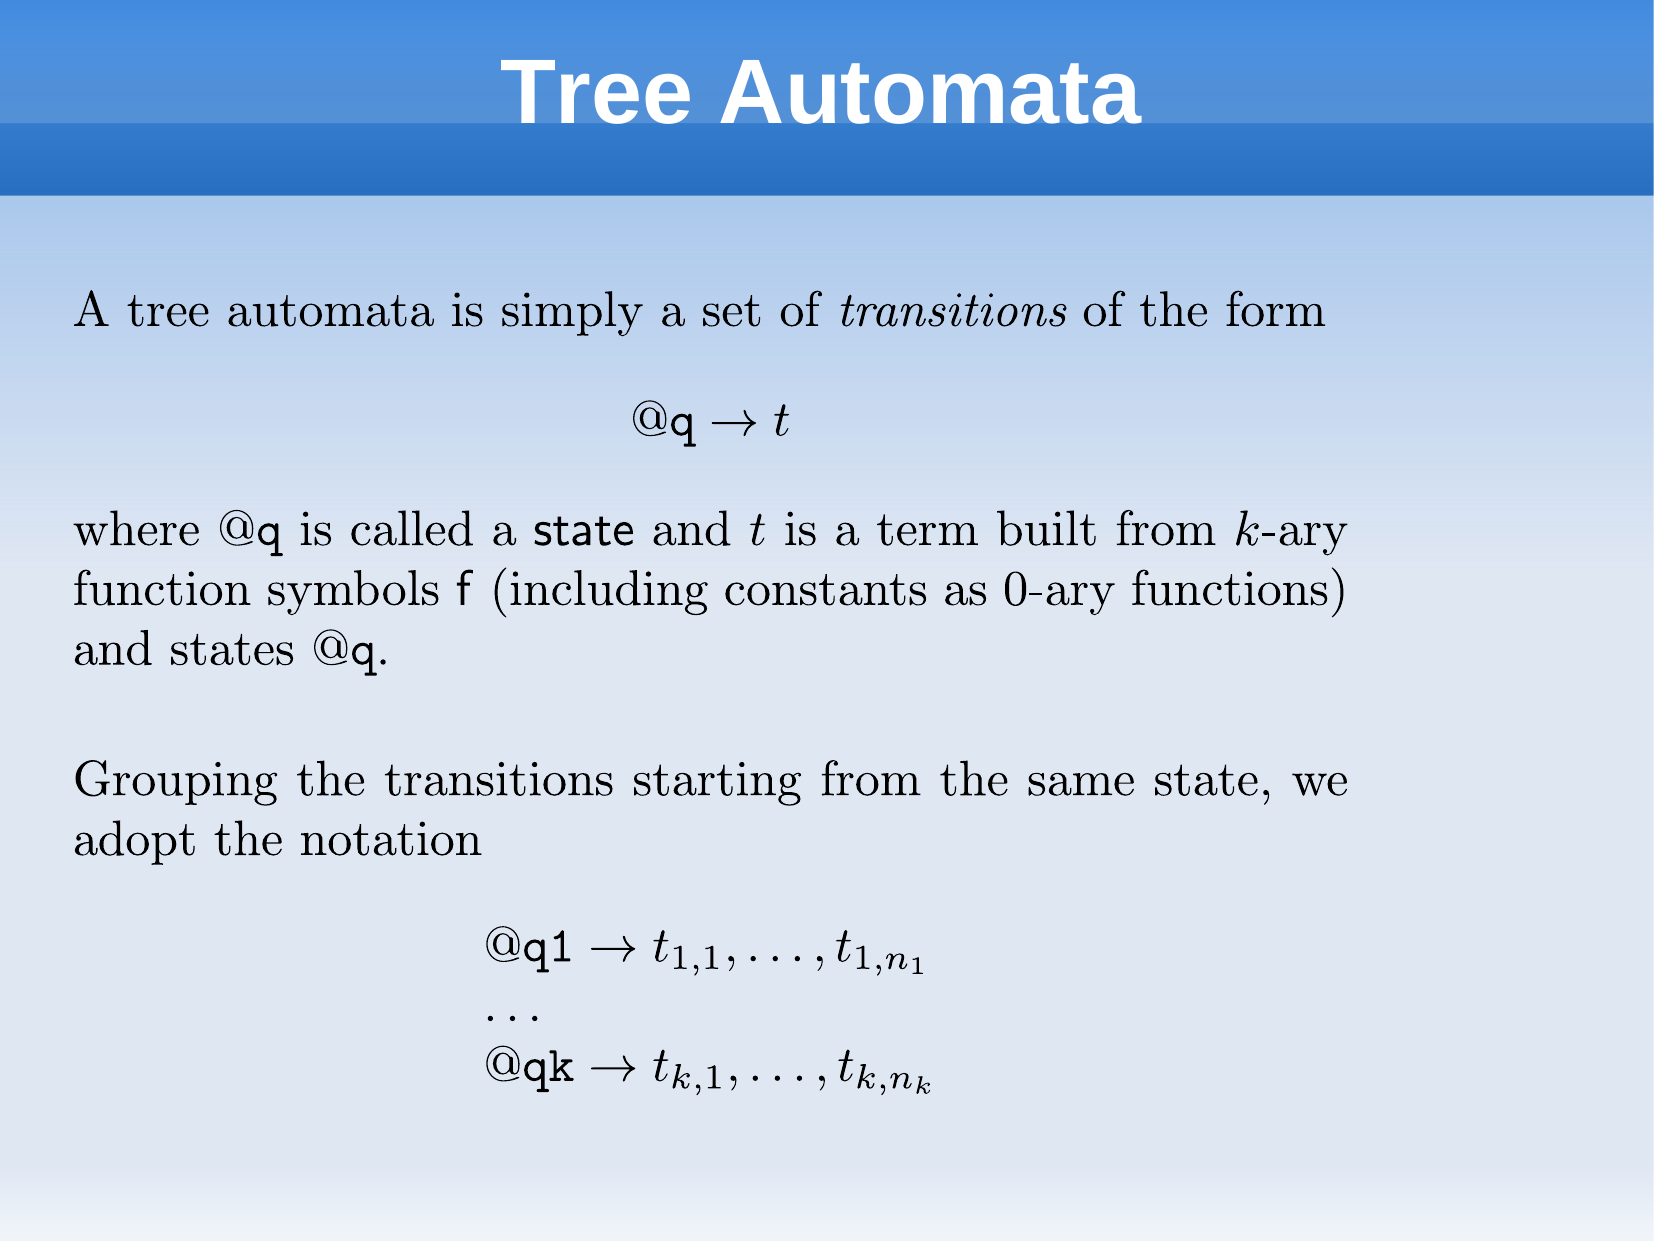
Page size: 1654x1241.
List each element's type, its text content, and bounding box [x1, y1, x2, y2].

text_box [72, 290, 1350, 1096]
picture [0, 0, 1654, 1241]
title Tree Automata [76, 0, 1565, 196]
